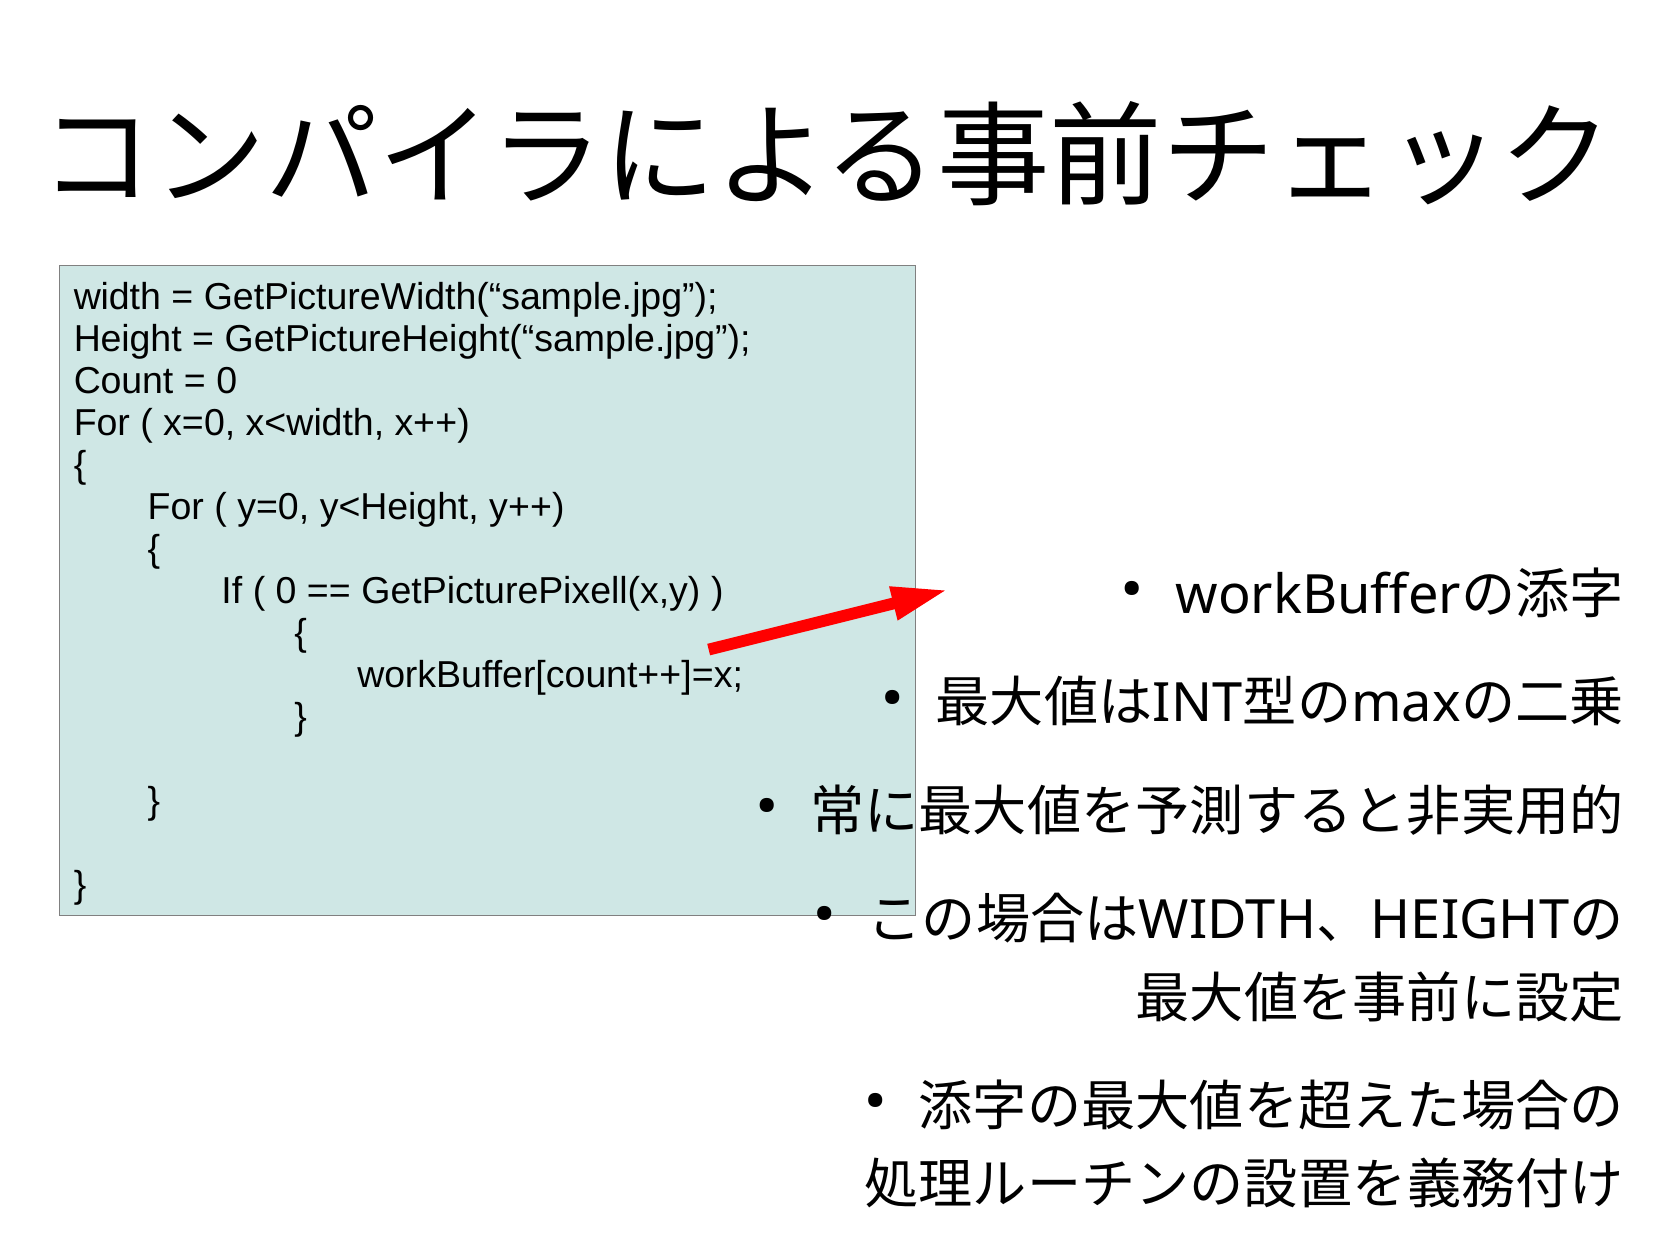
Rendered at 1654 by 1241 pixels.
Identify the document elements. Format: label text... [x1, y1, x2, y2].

text_box width = GetPictureWidth(“sample.jpg”); Height = GetPictureHeight(“sample.jpg”); Count = 0 For ( x=0, x<width, x++) { For ( y=0, y<Height, y++) { If ( 0 == GetPicturePixell(x,y) ) { workBuffer[count++]=x; } } } [59, 265, 916, 916]
list workBufferの添字 最大値はINT型のmaxの二乗 常に最大値を予測すると非実用的 この場合はWIDTH、HEIGHTの 最大値を事前に設定 添字の最大値を超えた場合の 処理ルーチンの設置を義務付け [230, 550, 1625, 1241]
title コンパイラによる事前チェック [0, 43, 1654, 251]
